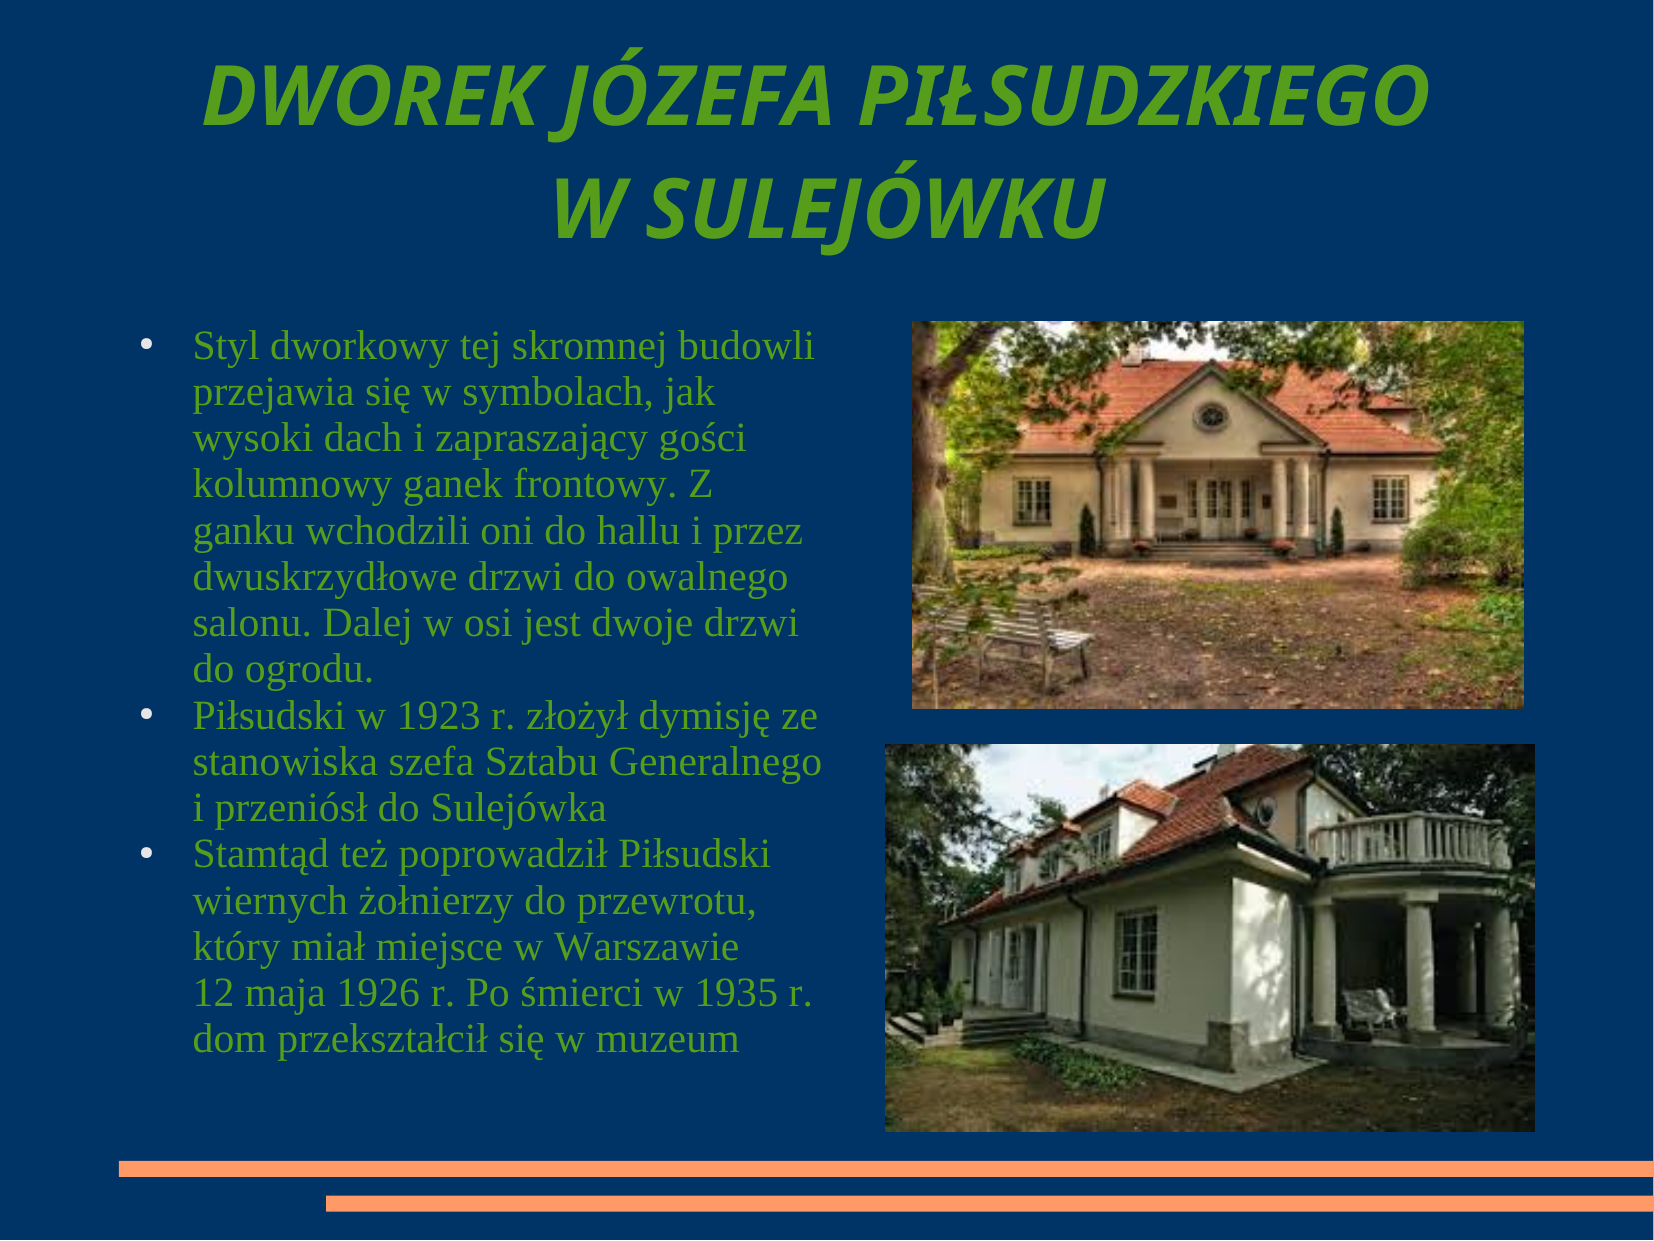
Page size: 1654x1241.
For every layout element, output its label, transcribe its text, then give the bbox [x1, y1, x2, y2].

list Styl dworkowy tej skromnej budowli przejawia się w symbolach, jak wysoki dach i zapraszający gości kolumnowy ganek frontowy. Z ganku wchodzili oni do hallu i przez dwuskrzydłowe drzwi do owalnego salonu. Dalej w osi jest dwoje drzwi do ogrodu. Piłsudski w 1923 r. złożył dymisję ze stanowiska szefa Sztabu Generalnego i przeniósł do Sulejówka Stamtąd też poprowadził Piłsudski wiernych żołnierzy do przewrotu, który miał miejsce w Warszawie 12 maja 1926 r. Po śmierci w 1935 r. dom przekształcił się w muzeum [121, 322, 824, 1132]
title DWOREK JÓZEFA PIŁSUDZKIEGO W SULEJÓWKU [121, 46, 1534, 254]
picture [885, 744, 1535, 1132]
picture [912, 321, 1524, 709]
